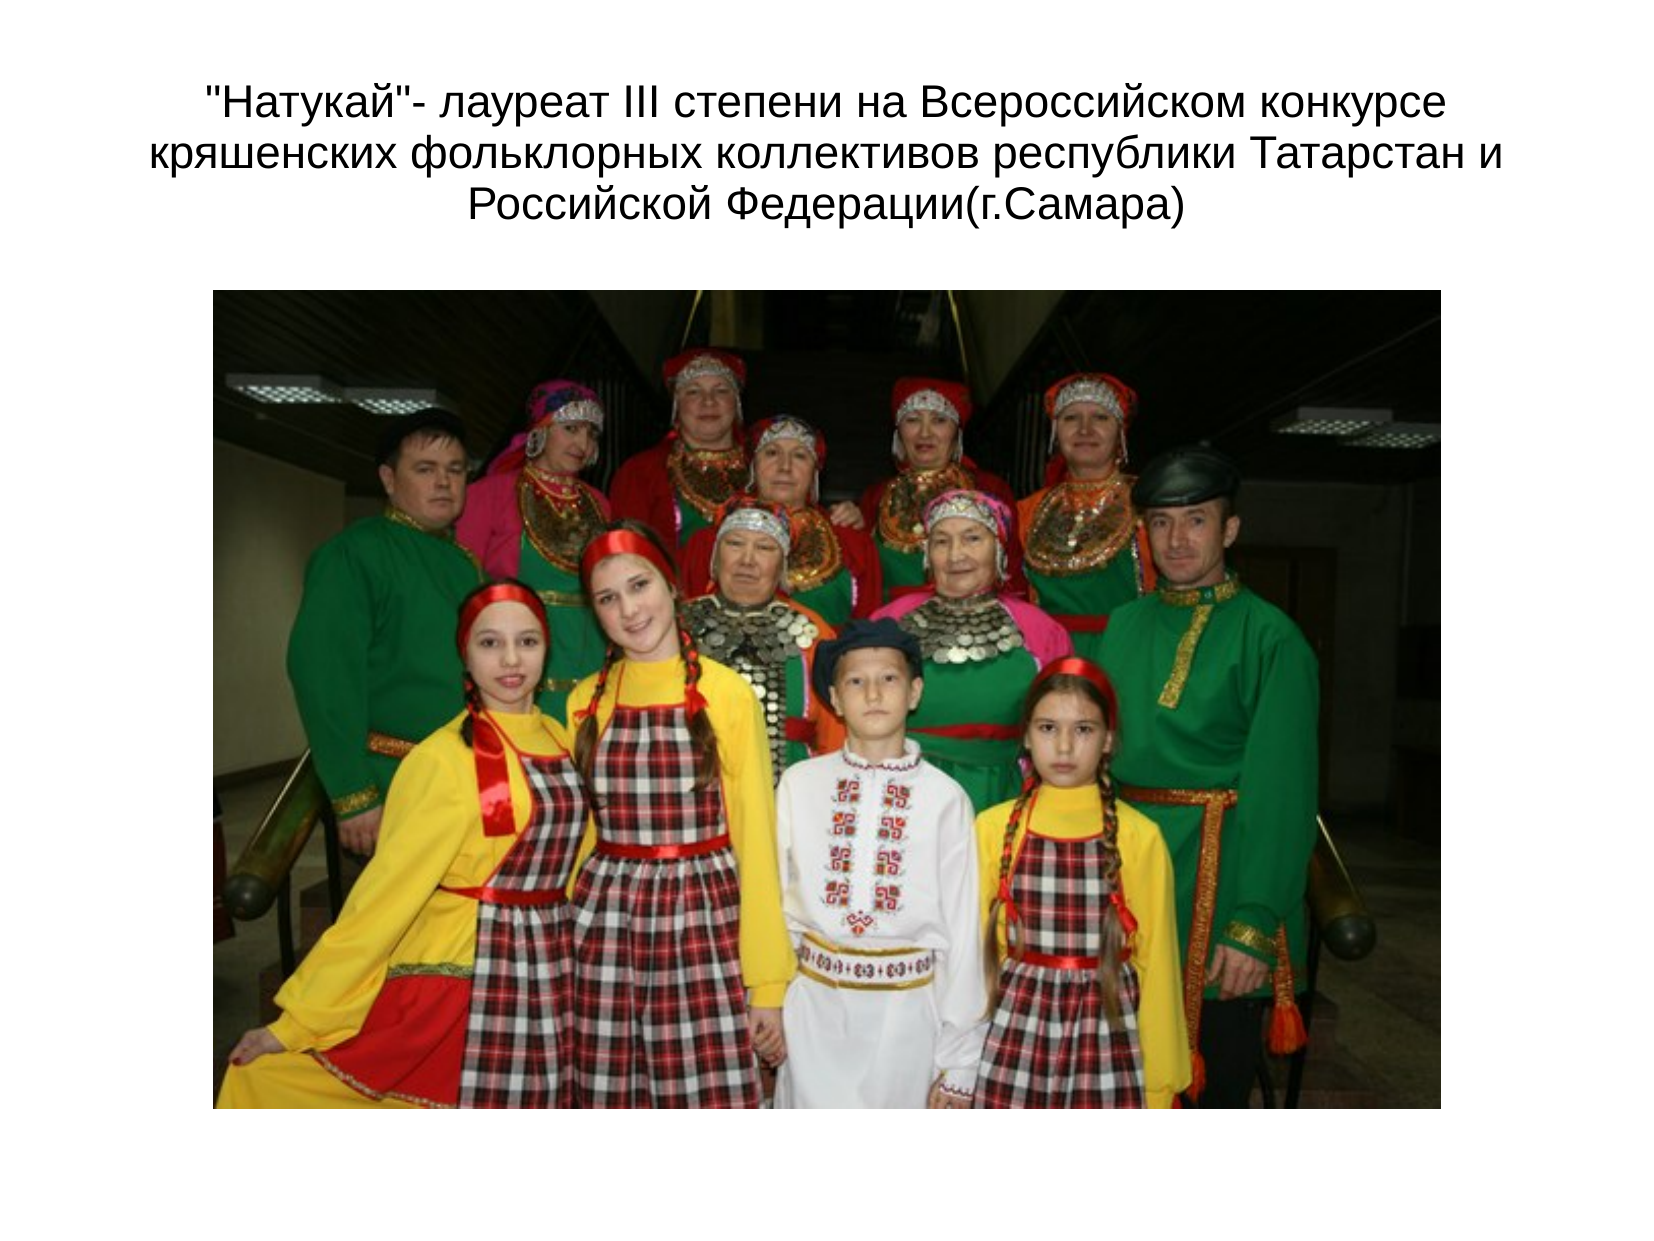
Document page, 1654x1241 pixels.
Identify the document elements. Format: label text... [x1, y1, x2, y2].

picture [213, 290, 1441, 1109]
title "Натукай"- лауреат III степени на Всероссийском конкурсе кряшенских фольклорных коллективов республики Татарстан и Российской Федерации(г.Самара) [82, 49, 1571, 257]
